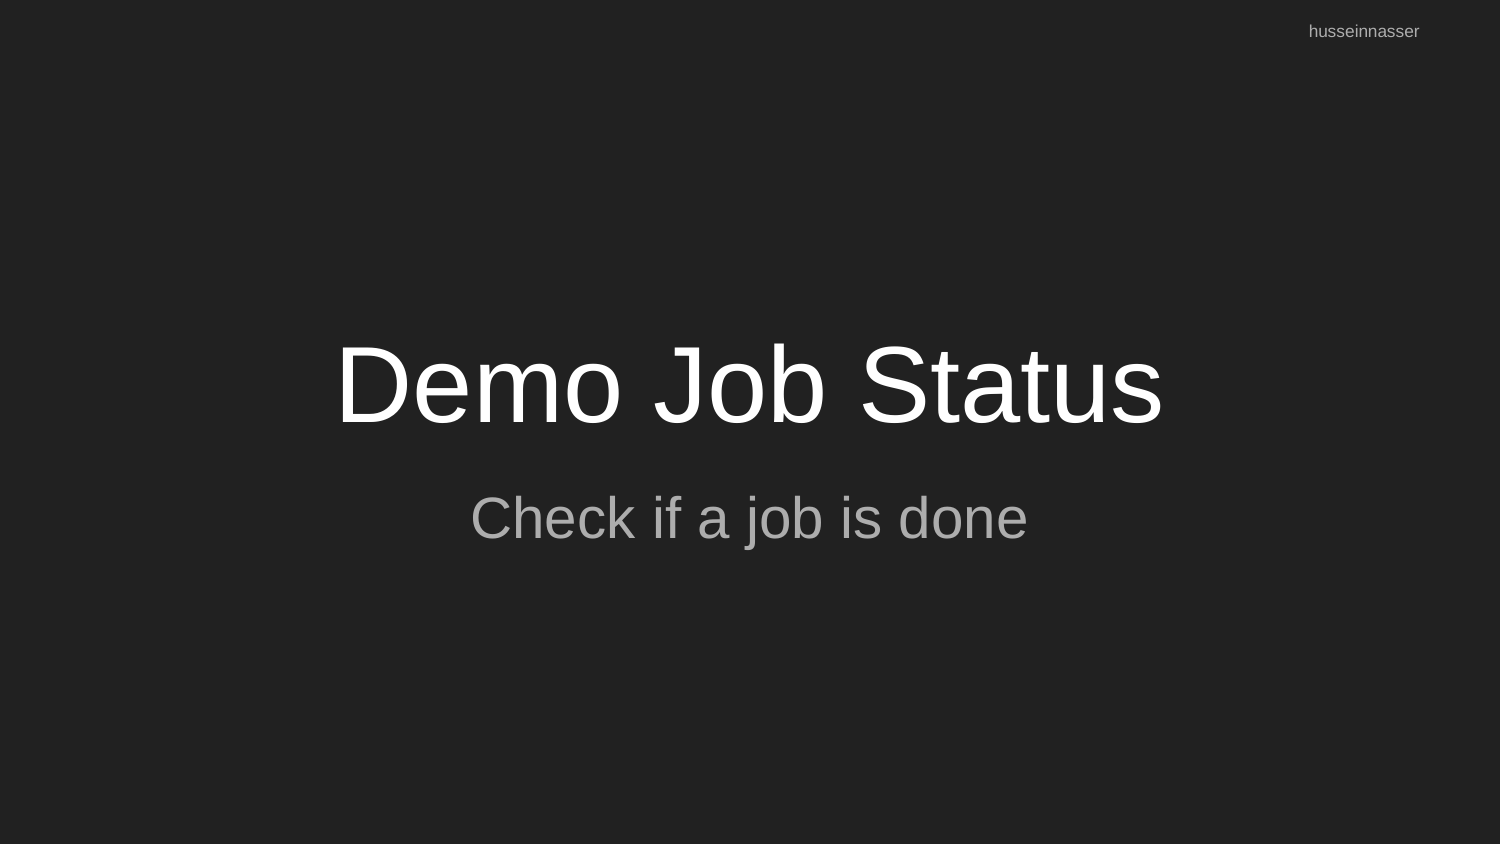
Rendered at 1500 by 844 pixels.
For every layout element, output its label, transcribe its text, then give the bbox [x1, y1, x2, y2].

subtitle husseinnasser [1236, 11, 1492, 53]
title Demo Job Status [51, 122, 1449, 459]
subtitle Check if a job is done [51, 464, 1449, 595]
